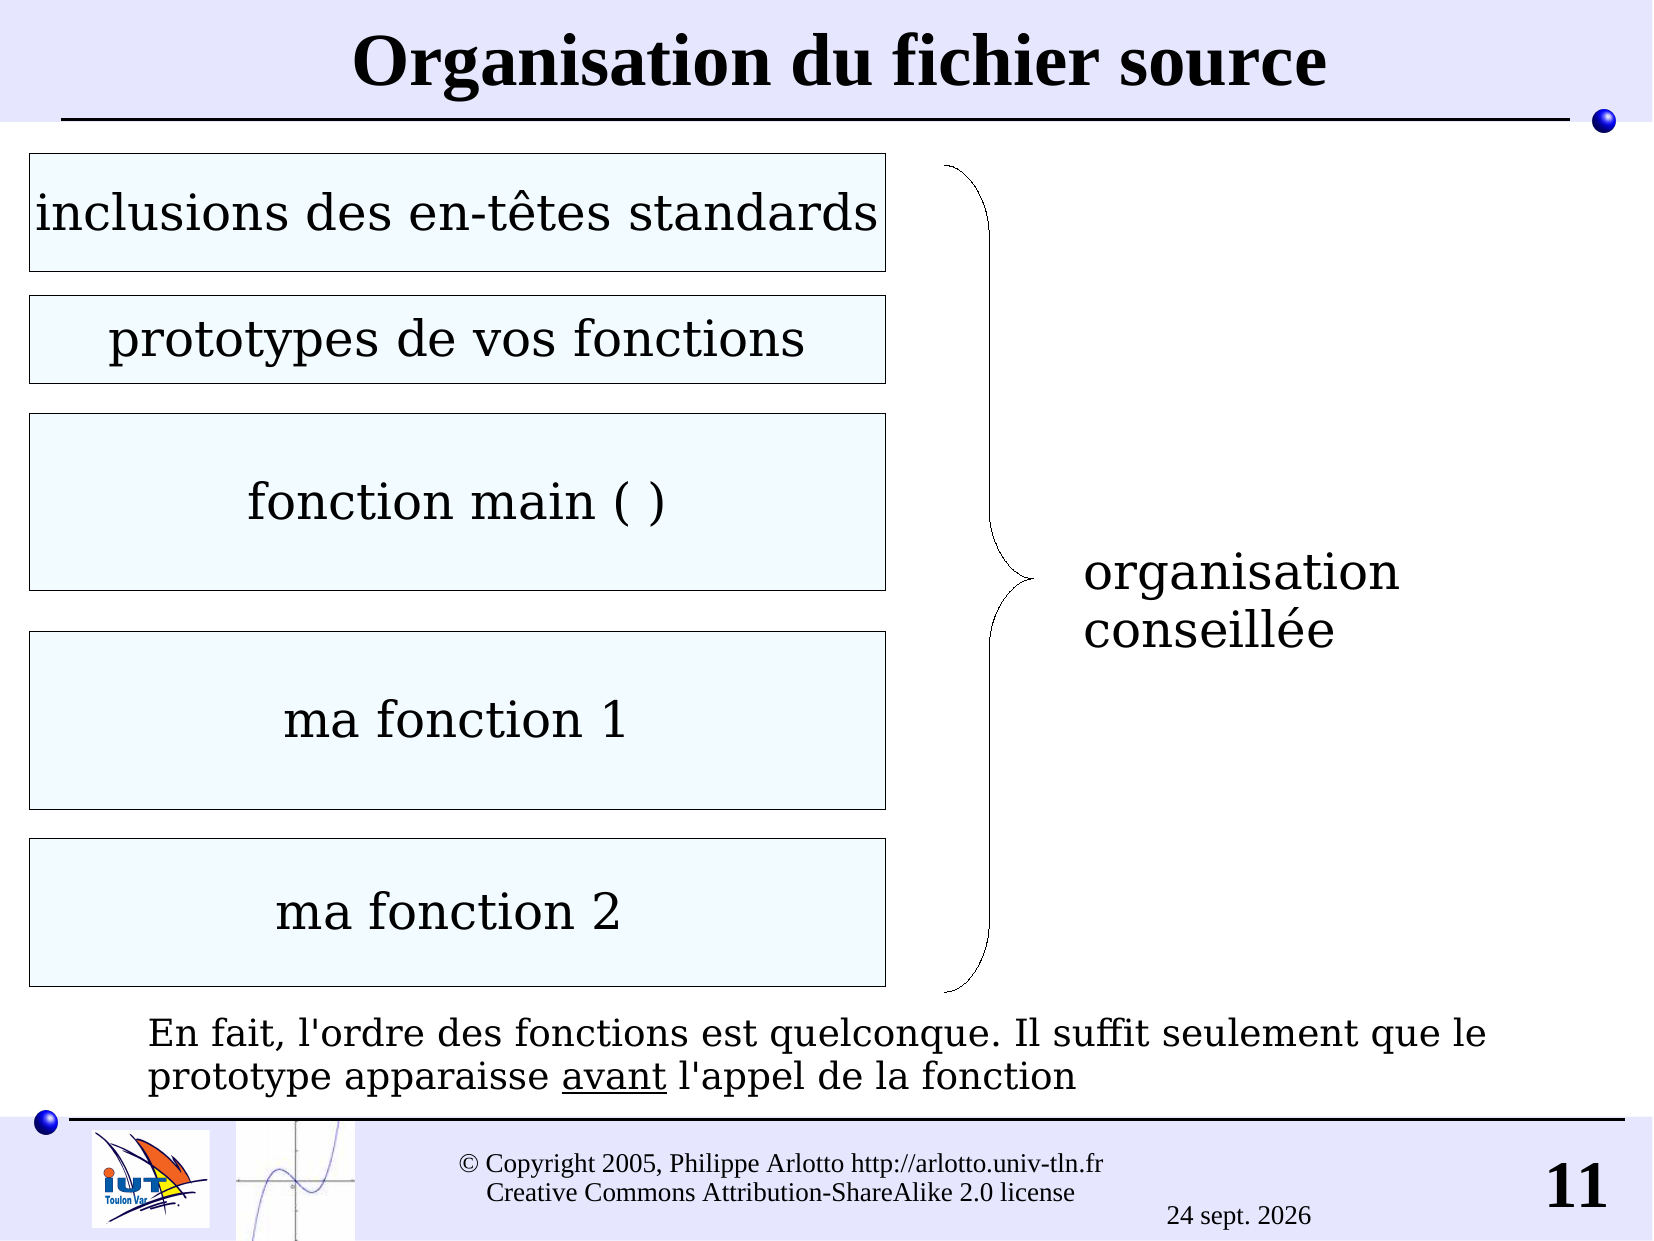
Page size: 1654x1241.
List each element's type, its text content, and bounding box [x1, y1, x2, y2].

text_box fonction main ( ) [29, 413, 886, 591]
title Organisation du fichier source [95, 11, 1585, 110]
text_box En fait, l'ordre des fonctions est quelconque. Il suffit seulement que le prototype apparaisse avant l'appel de la fonction [147, 1011, 1565, 1099]
text_box prototypes de vos fonctions [29, 295, 886, 384]
text_box ma fonction 1 [29, 631, 886, 810]
text_box organisation conseillée [1083, 543, 1418, 660]
text_box ma fonction 2 [29, 838, 886, 987]
text_box inclusions des en-têtes standards [29, 153, 886, 272]
picture [236, 1121, 355, 1241]
